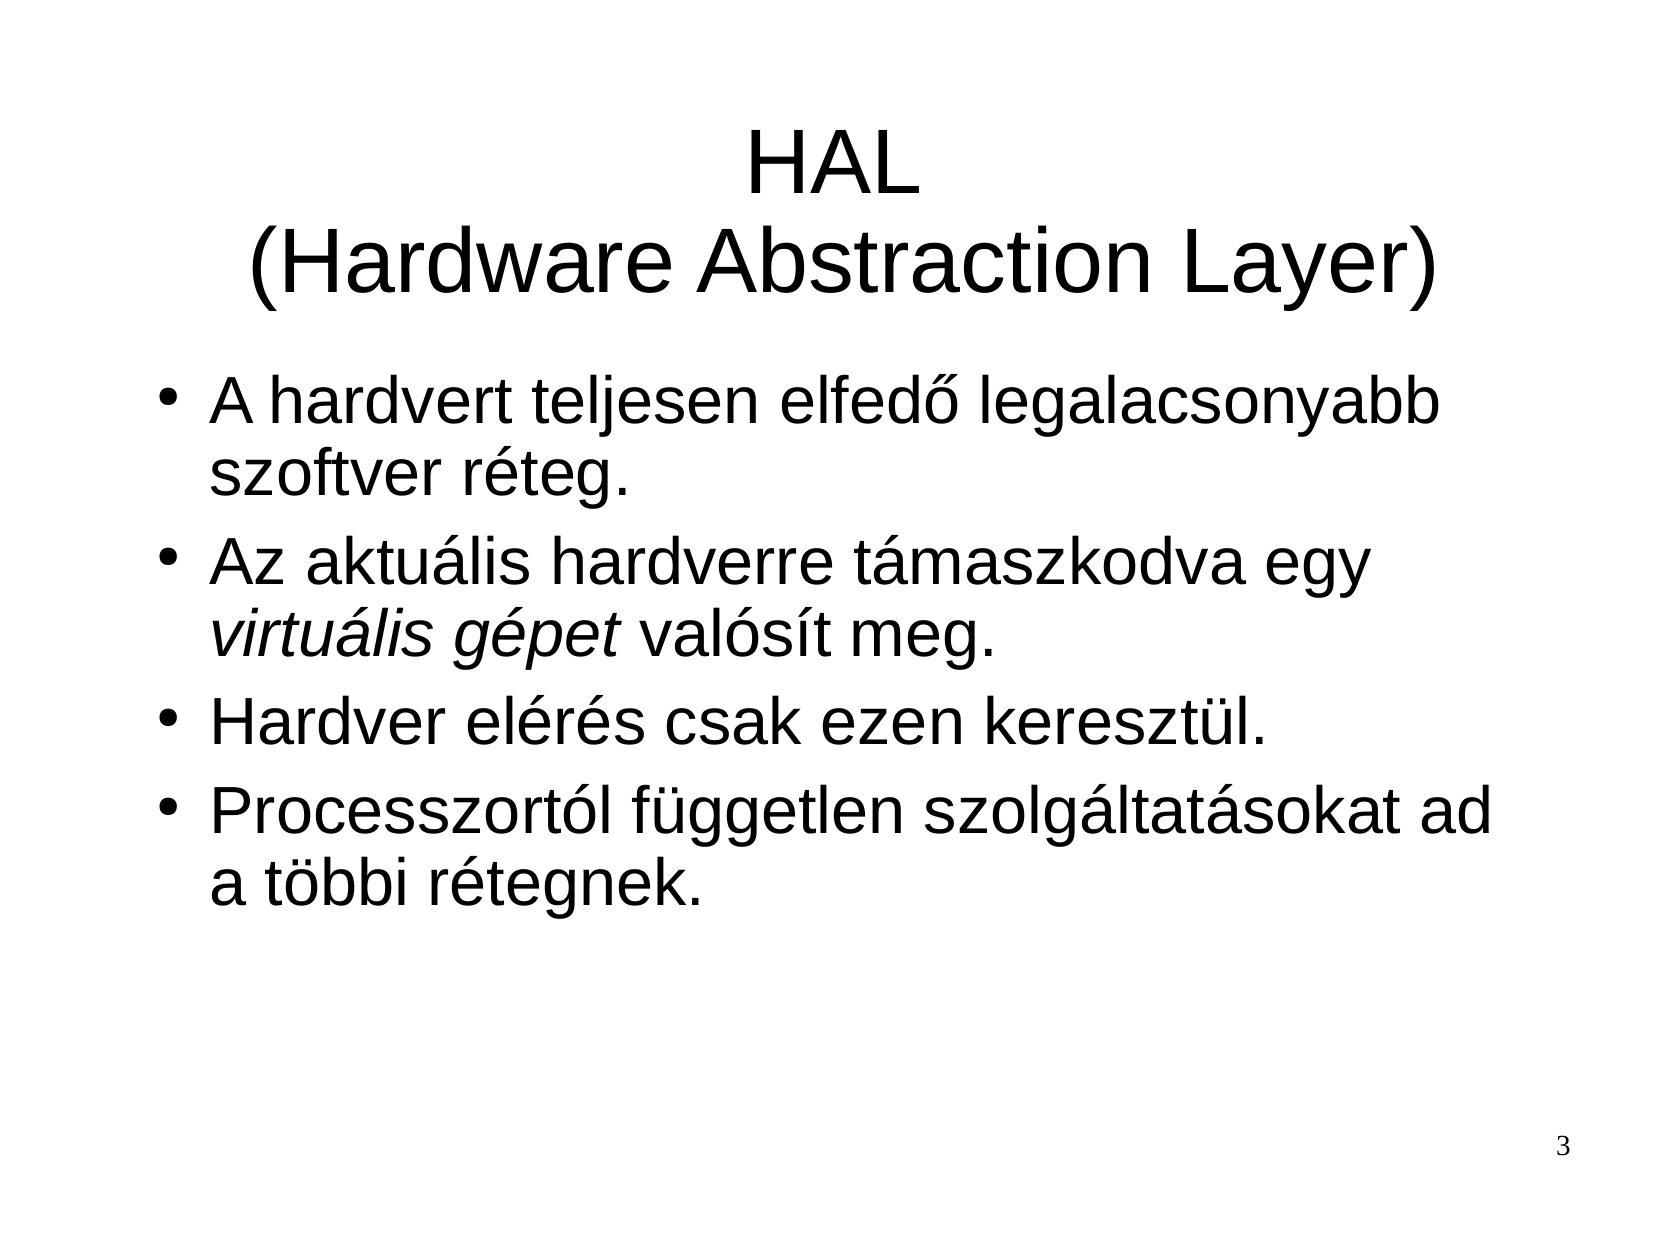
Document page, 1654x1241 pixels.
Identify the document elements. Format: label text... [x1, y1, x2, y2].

title HAL (Hardware Abstraction Layer) [124, 110, 1530, 317]
list A hardvert teljesen elfedő legalacsonyabb szoftver réteg. Az aktuális hardverre támaszkodva egy virtuális gépet valósít meg. Hardver elérés csak ezen keresztül. Processzortól független szolgáltatásokat ad a többi rétegnek. [124, 358, 1530, 1103]
